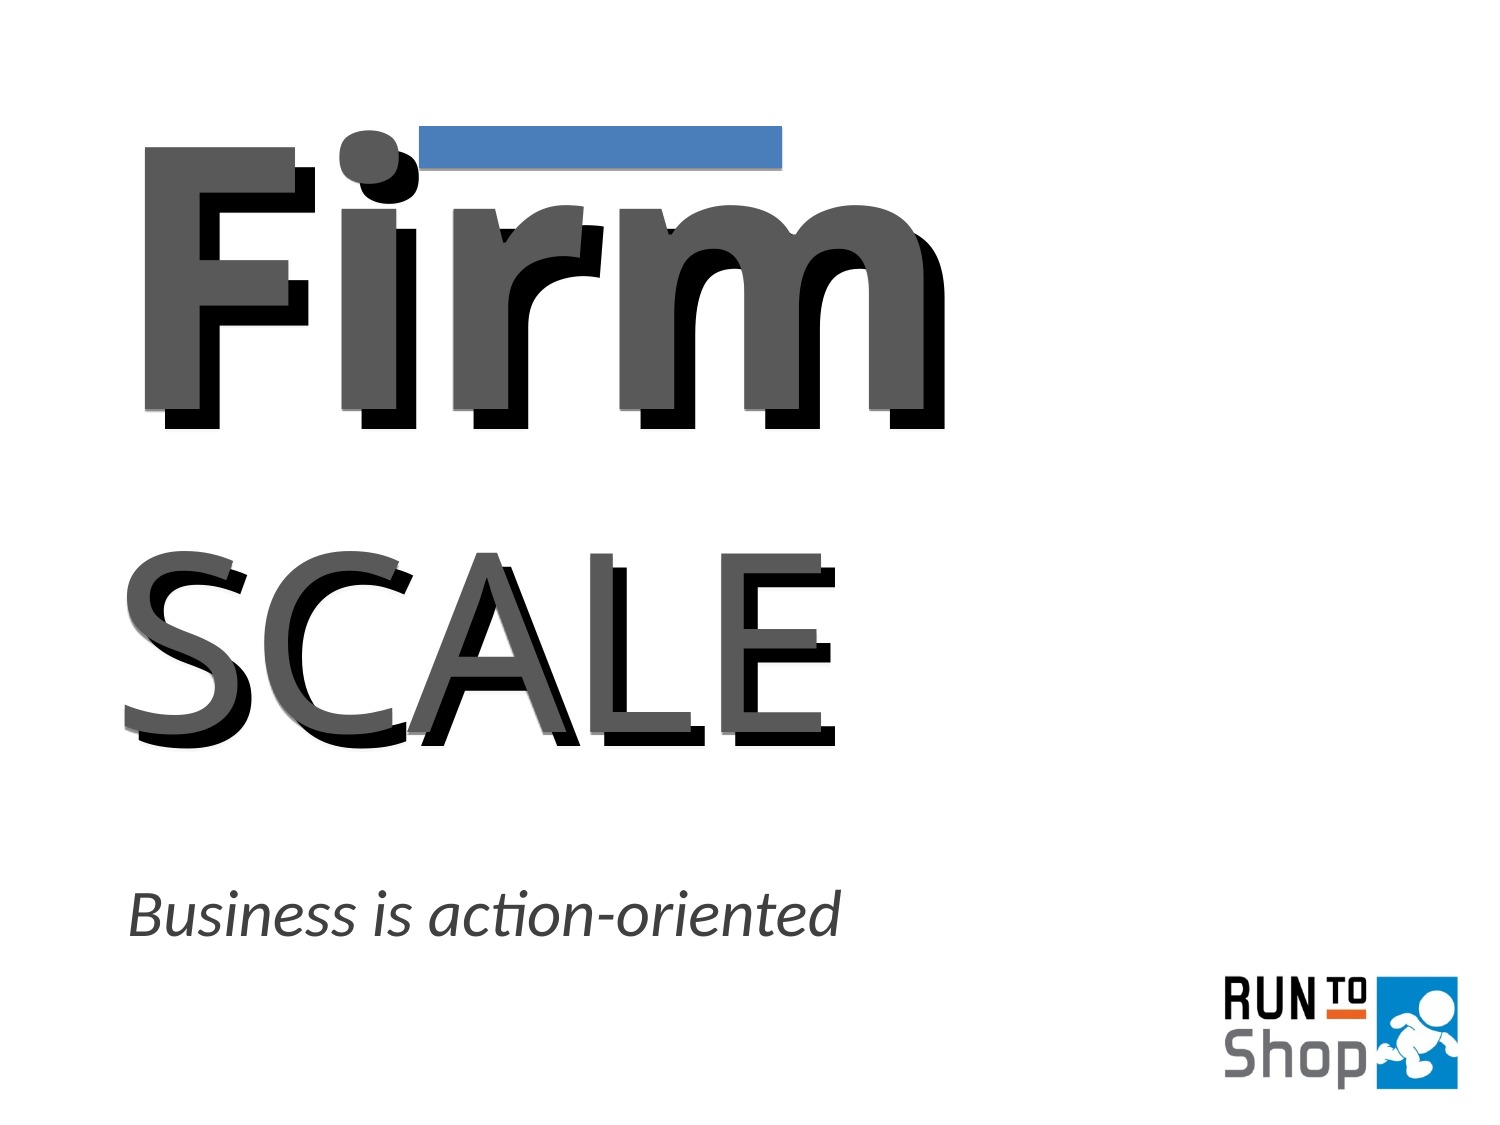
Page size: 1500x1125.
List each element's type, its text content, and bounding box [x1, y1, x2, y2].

text_box Business is action-oriented [112, 822, 880, 962]
text_box Firm SCALE [112, 42, 1247, 965]
picture [1222, 975, 1459, 1091]
